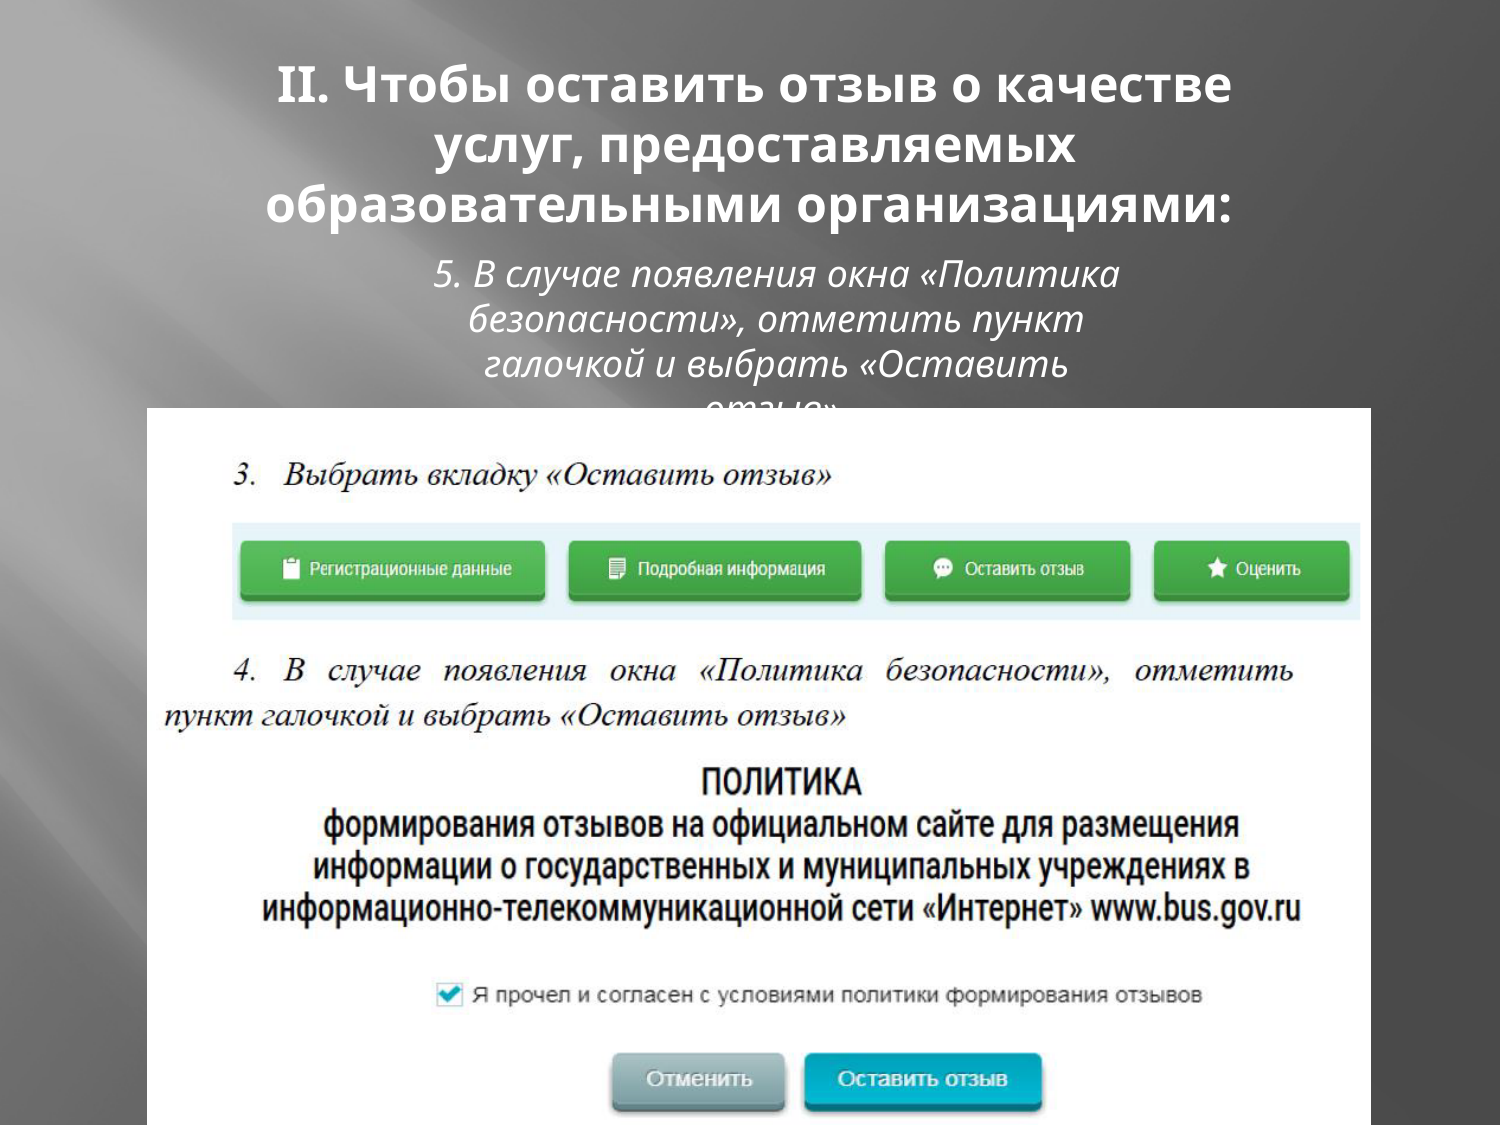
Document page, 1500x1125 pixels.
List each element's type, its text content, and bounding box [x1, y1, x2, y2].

text_box II. Чтобы оставить отзыв о качестве услуг, предоставляемых образовательными организациями: [182, 0, 1329, 241]
picture [0, 0, 1500, 1125]
text_box 5. В случае появления окна «Политика безопасности», отметить пункт галочкой и выбрать «Оставить отзыв» [401, 197, 1152, 408]
